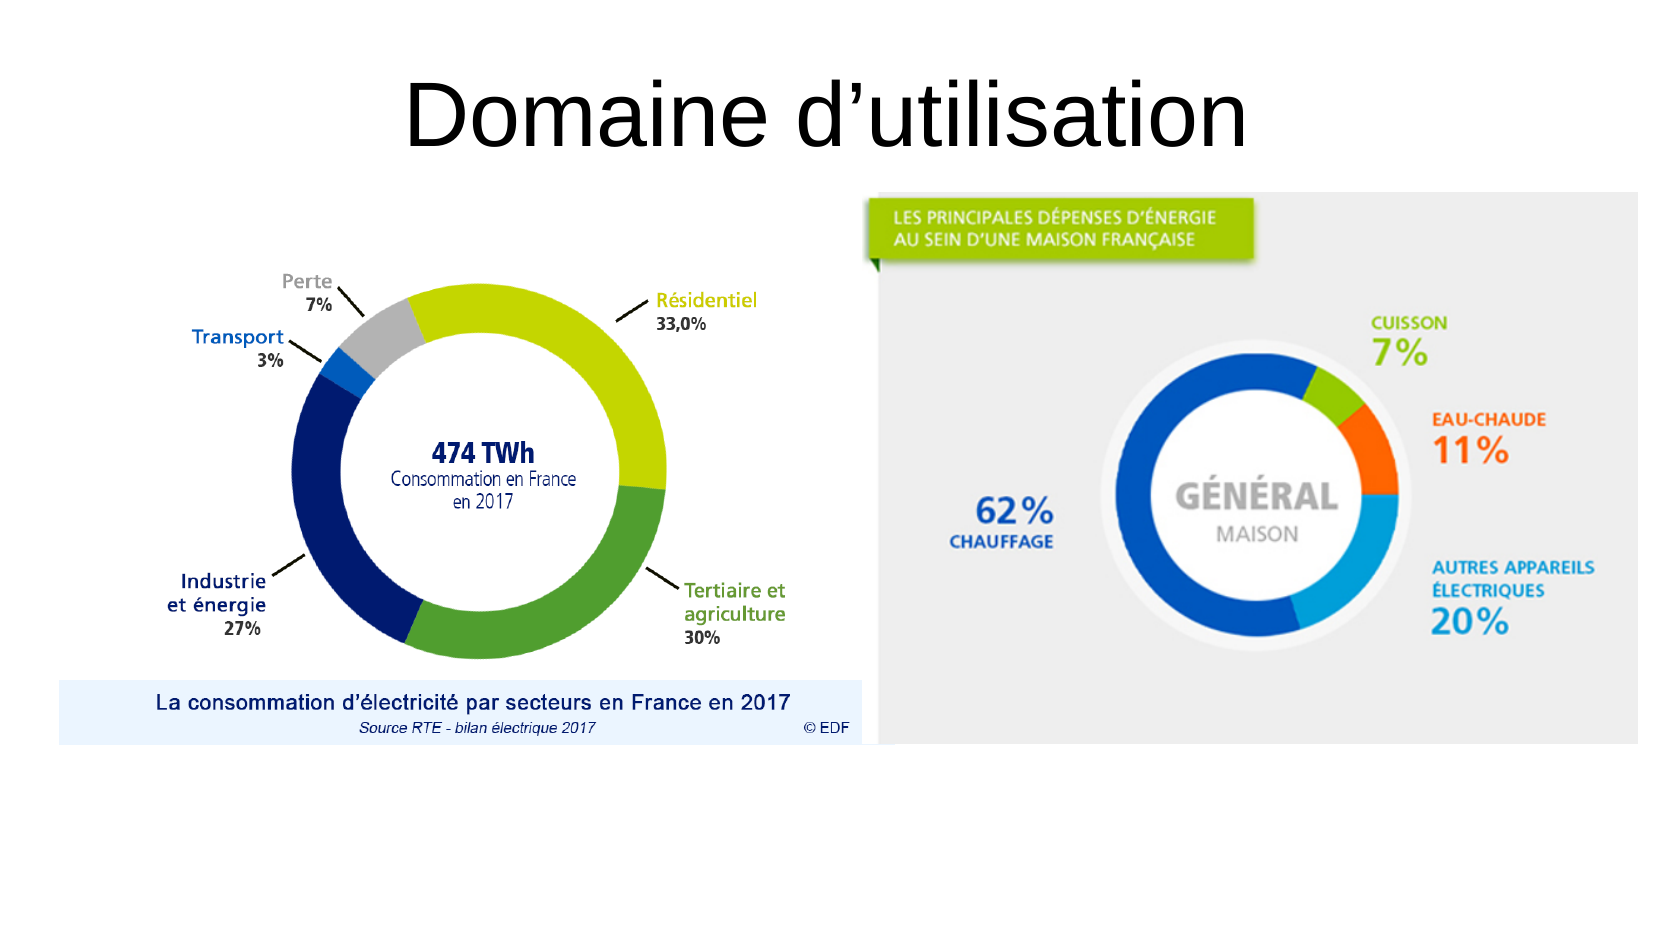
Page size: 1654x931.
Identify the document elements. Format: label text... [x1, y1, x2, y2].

title Domaine d’utilisation [82, 37, 1571, 193]
picture [59, 192, 1638, 745]
